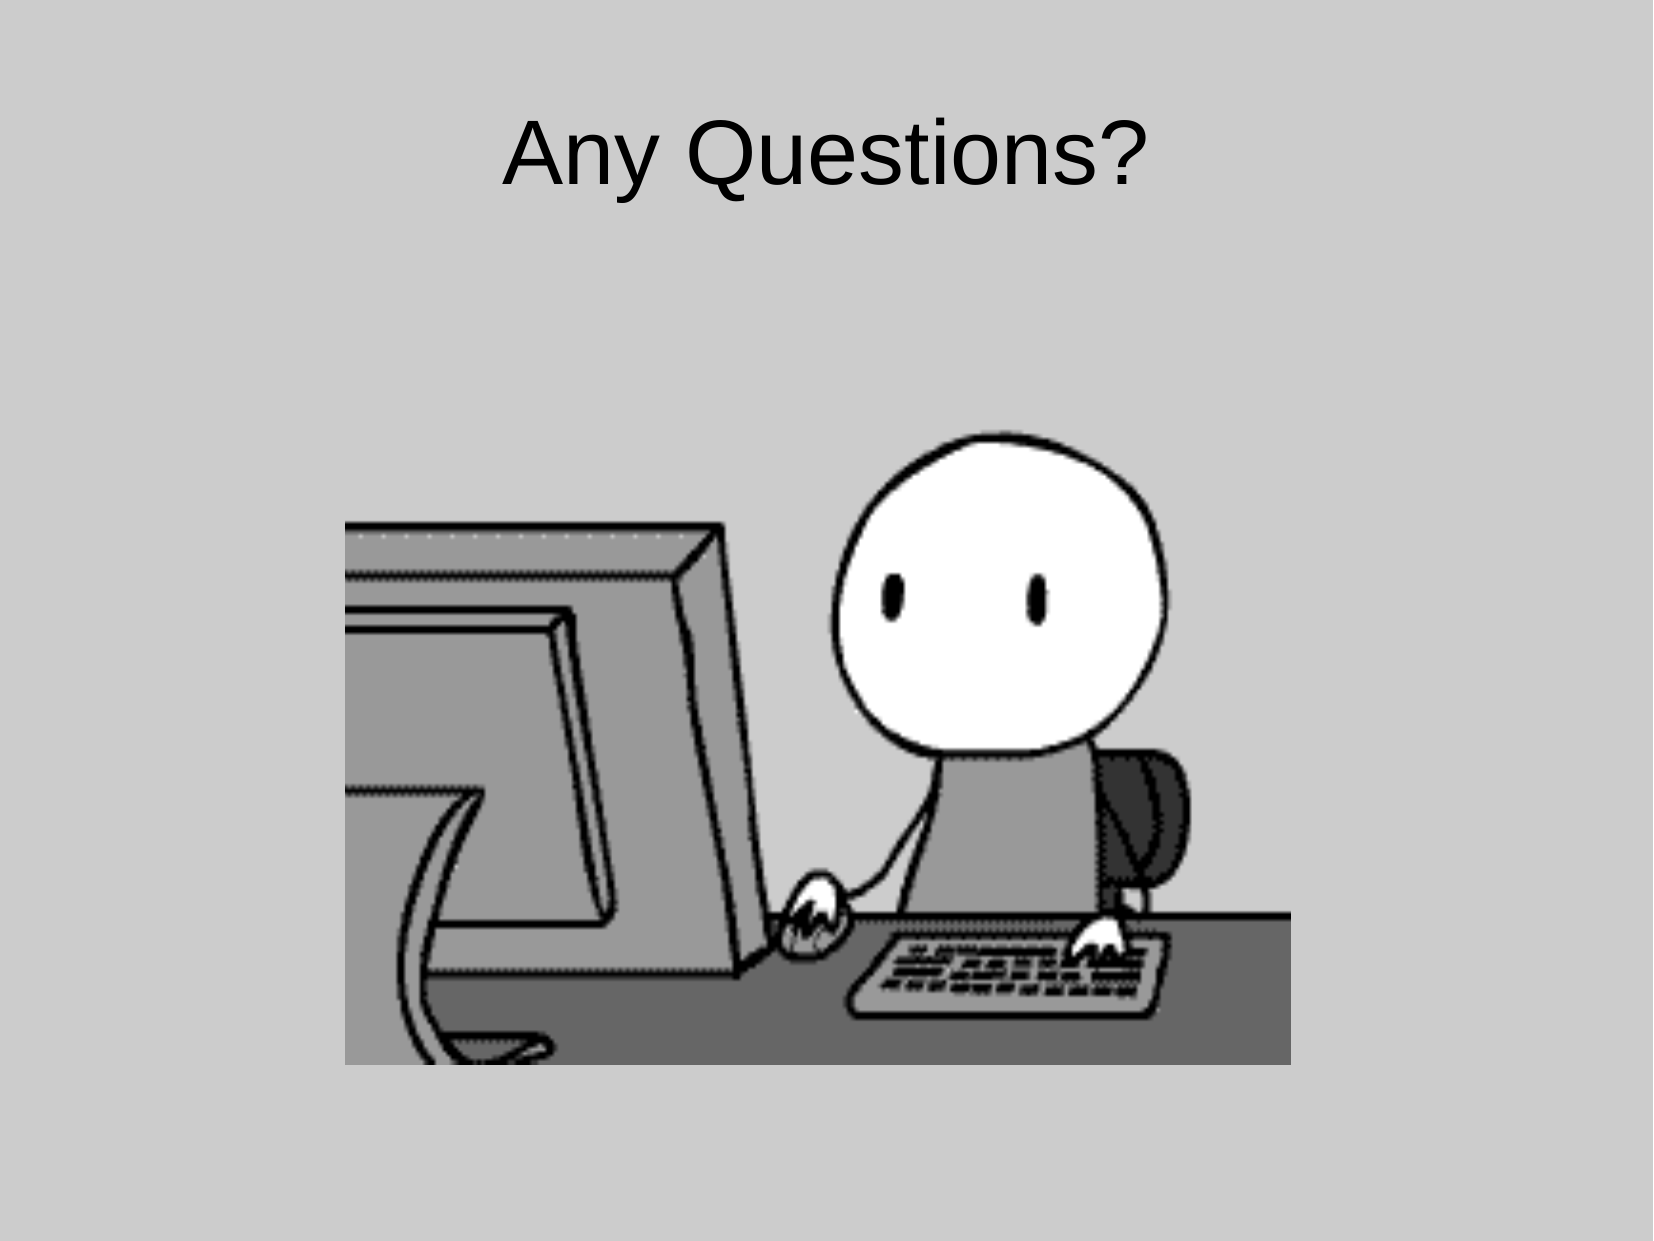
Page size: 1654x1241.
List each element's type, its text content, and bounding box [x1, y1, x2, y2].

title Any Questions? [82, 49, 1571, 257]
picture [345, 269, 1291, 1066]
